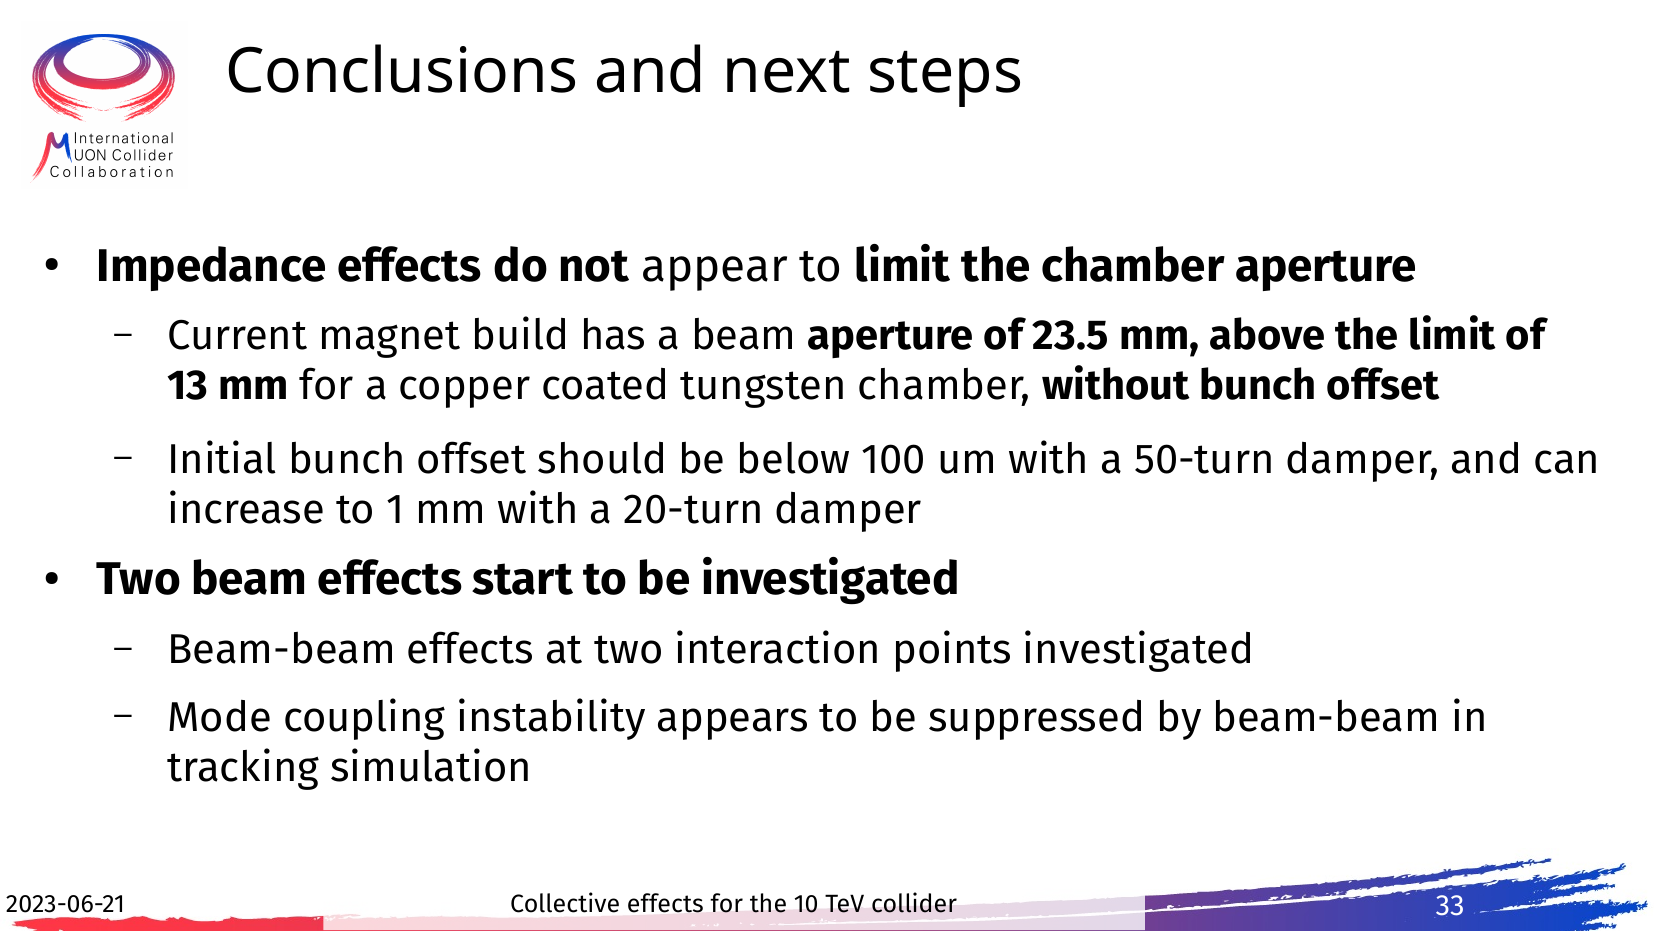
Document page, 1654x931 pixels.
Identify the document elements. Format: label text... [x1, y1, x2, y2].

picture [21, 21, 188, 189]
title Conclusions and next steps [225, 25, 1571, 188]
list Impedance effects do not appear to limit the chamber aperture Current magnet build has a beam aperture of 23.5 mm, above the limit of 13 mm for a copper coated tungsten chamber, without bunch offset Initial bunch offset should be below 100 um with a 50-turn damper, and can increase to 1 mm with a 20-turn damper Two beam effects start to be investigated Beam-beam effects at two interaction points investigated Mode coupling instability appears to be suppressed by beam-beam in tracking simulation [25, 238, 1619, 848]
picture [0, 848, 1654, 931]
